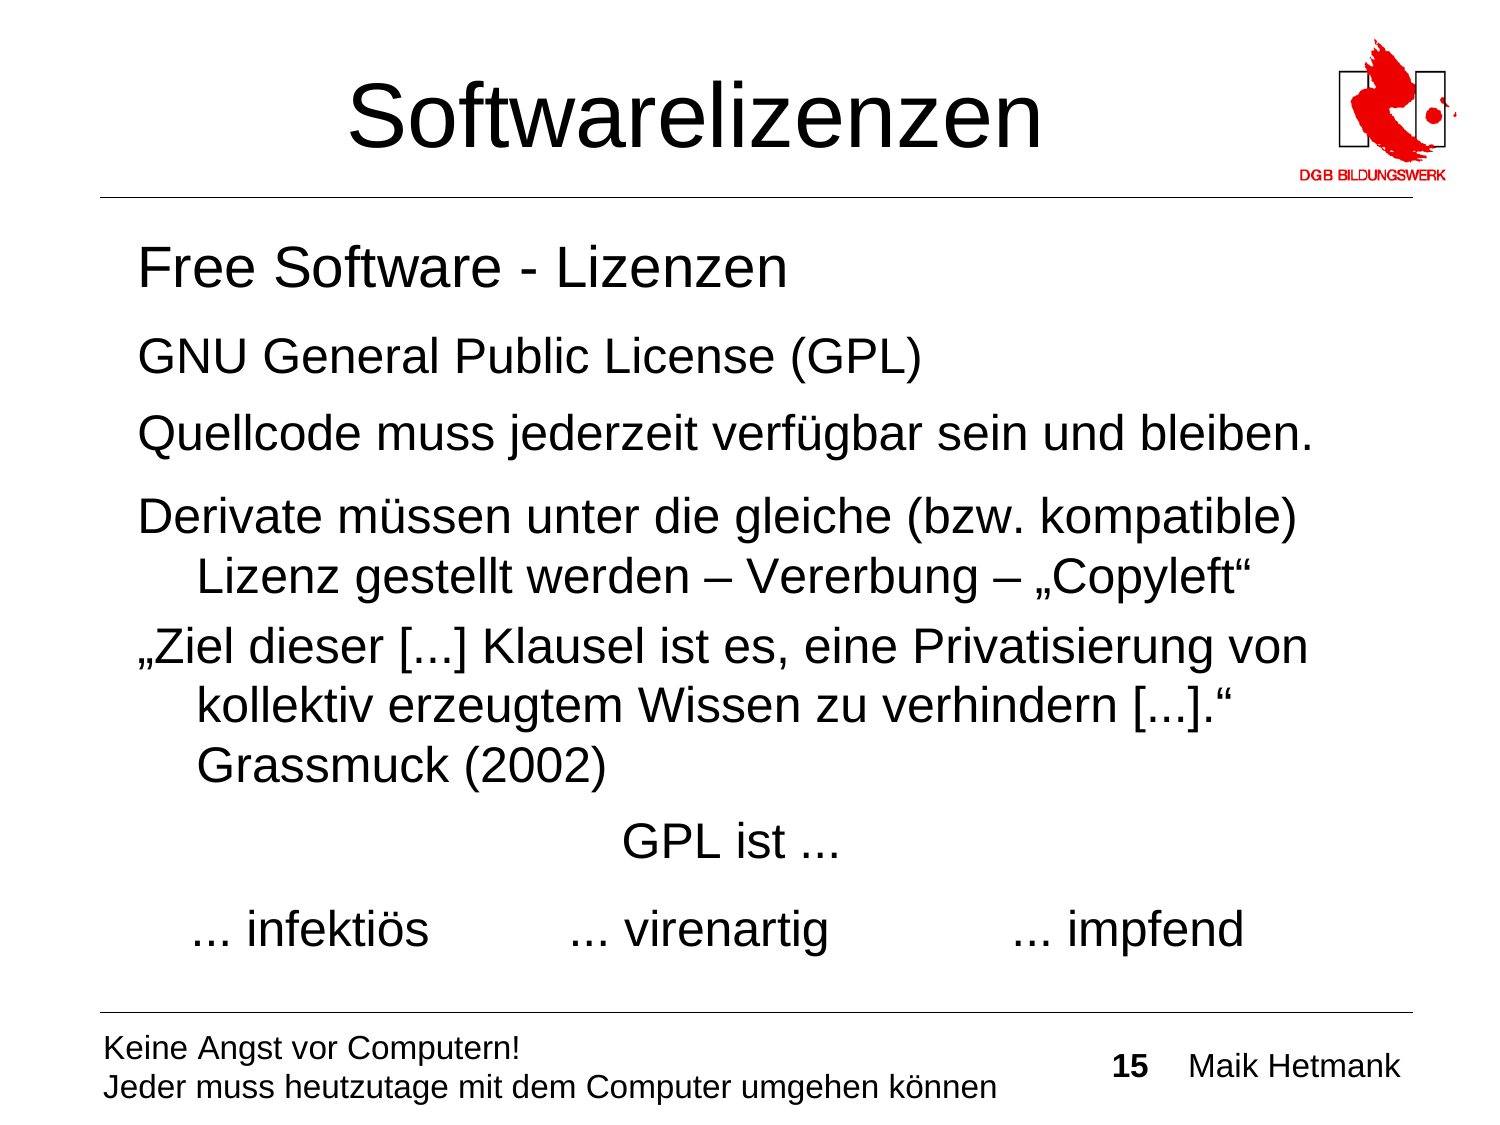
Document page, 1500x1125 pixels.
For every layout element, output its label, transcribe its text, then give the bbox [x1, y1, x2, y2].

text_box Derivate müssen unter die gleiche (bzw. kompatible) Lizenz gestellt werden – Vererbung – „Copyleft“ [137, 484, 1407, 600]
text_box GNU General Public License (GPL) [137, 324, 1407, 385]
text_box Free Software - Lizenzen [137, 230, 1407, 324]
text_box ... impfend [1011, 897, 1289, 958]
text_box ... infektiös [190, 897, 468, 958]
text_box Quellcode muss jederzeit verfügbar sein und bleiben. [137, 401, 1407, 462]
text_box „Ziel dieser [...] Klausel ist es, eine Privatisierung von kollektiv erzeugtem Wissen zu verhindern [...].“ Grassmuck (2002) [137, 614, 1407, 790]
title Softwarelizenzen [87, 49, 1305, 175]
text_box GPL ist ... [621, 809, 899, 870]
text_box ... virenartig [568, 897, 846, 958]
picture [1299, 37, 1457, 181]
